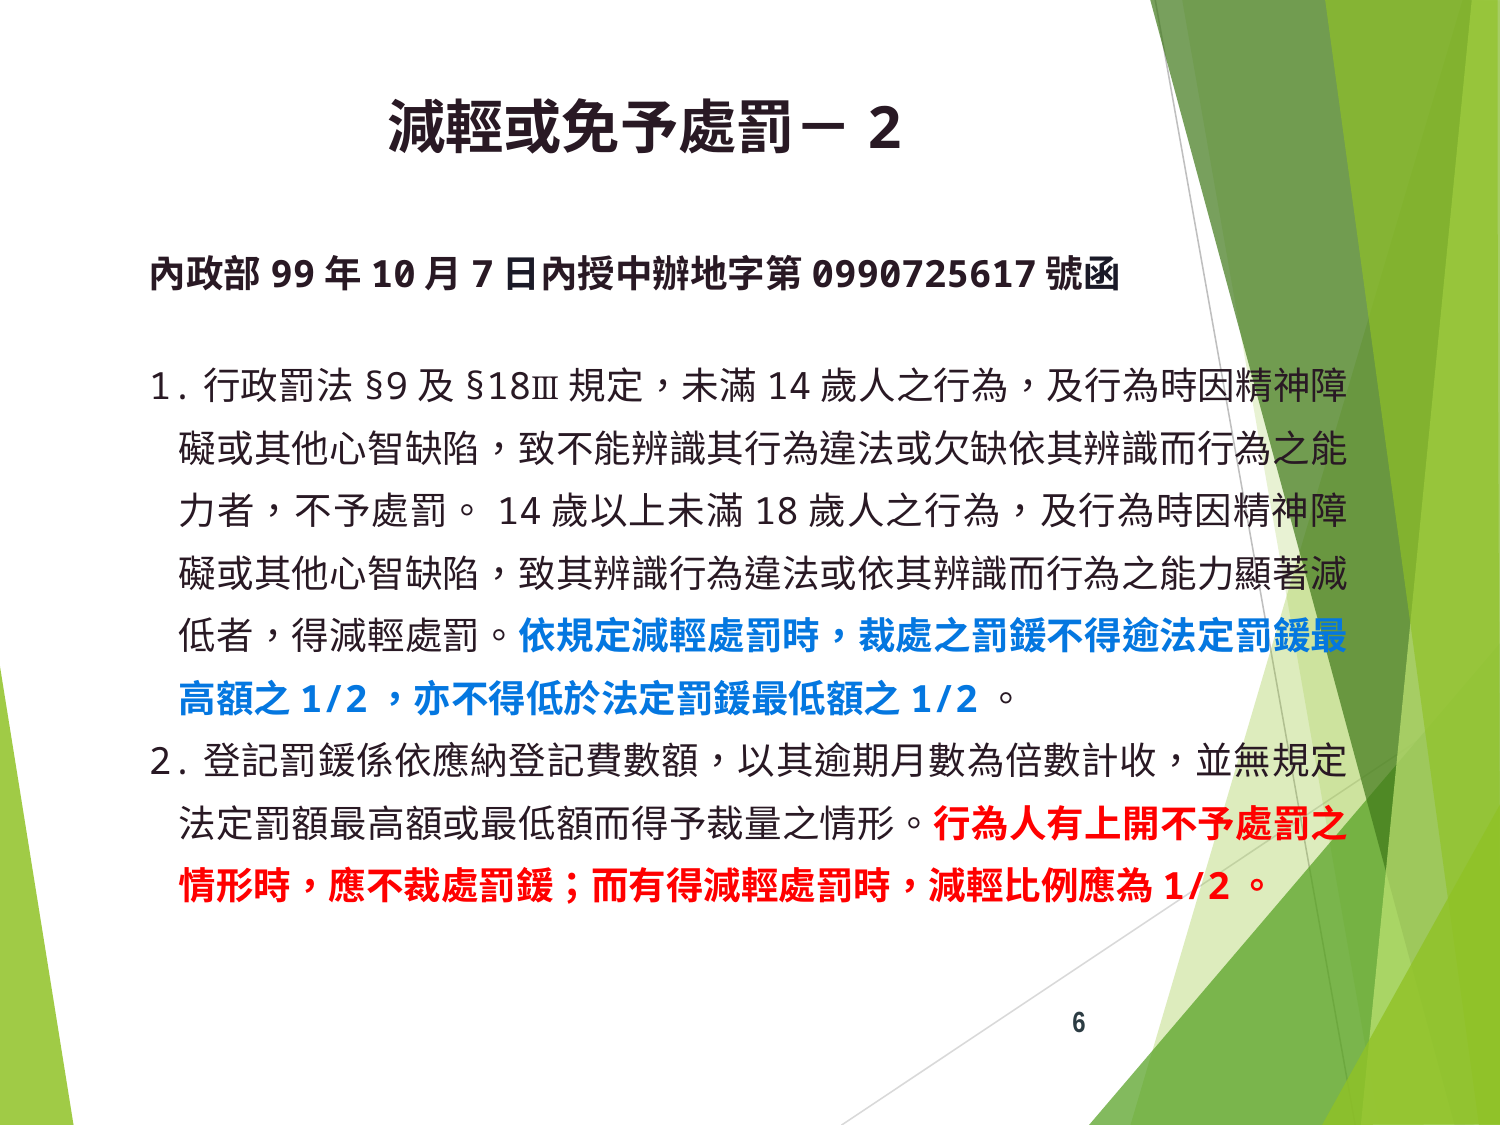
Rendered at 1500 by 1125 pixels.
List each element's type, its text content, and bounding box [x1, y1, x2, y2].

text_box 減輕或免予處罰－2 [372, 82, 948, 169]
text_box 6 [1057, 991, 1142, 1052]
text_box 內政部99年10月7日內授中辦地字第0990725617號函 1.行政罰法§9及§18Ⅲ規定，未滿14歲人之行為，及行為時因精神障礙或其他心智缺陷，致不能辨識其行為違法或欠缺依其辨識而行為之能力者，不予處罰。14歲以上未滿18歲人之行為，及行為時因精神障礙或其他心智缺陷，致其辨識行為違法或依其辨識而行為之能力顯著減低者，得減輕處罰。依規定減輕處罰時，裁處之罰鍰不得逾法定罰鍰最高額之1/2，亦不得低於法定罰鍰最低額之1/2。 2.登記罰鍰係依應納登記費數額，以其逾期月數為倍數計收，並無規定法定罰額最高額或最低額而得予裁量之情形。行為人有上開不予處罰之情形時，應不裁處罰鍰；而有得減輕處罰時，減輕比例應為1/2。 [133, 237, 1364, 922]
